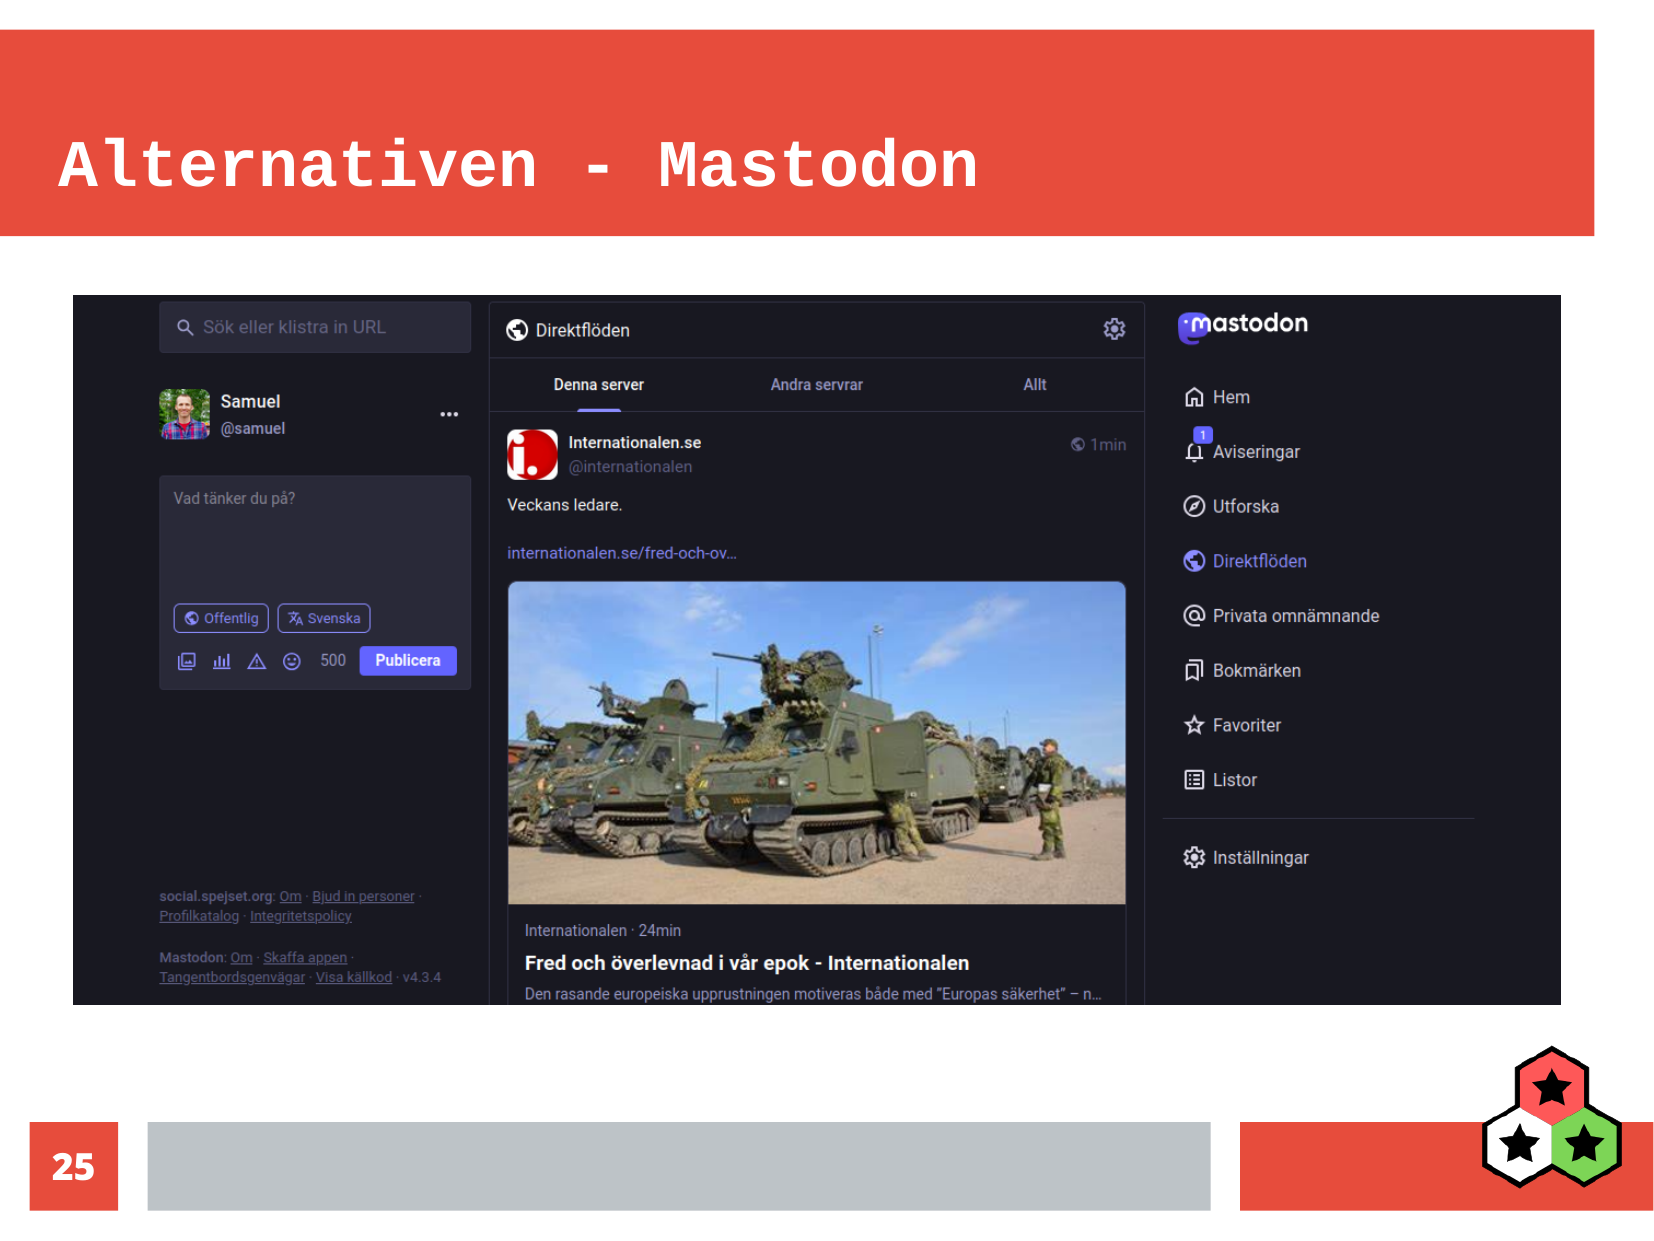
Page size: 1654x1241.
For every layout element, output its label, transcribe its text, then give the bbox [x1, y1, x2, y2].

picture [1463, 1028, 1640, 1205]
picture [73, 295, 1561, 1006]
title Alternativen - Mastodon [59, 59, 1595, 207]
